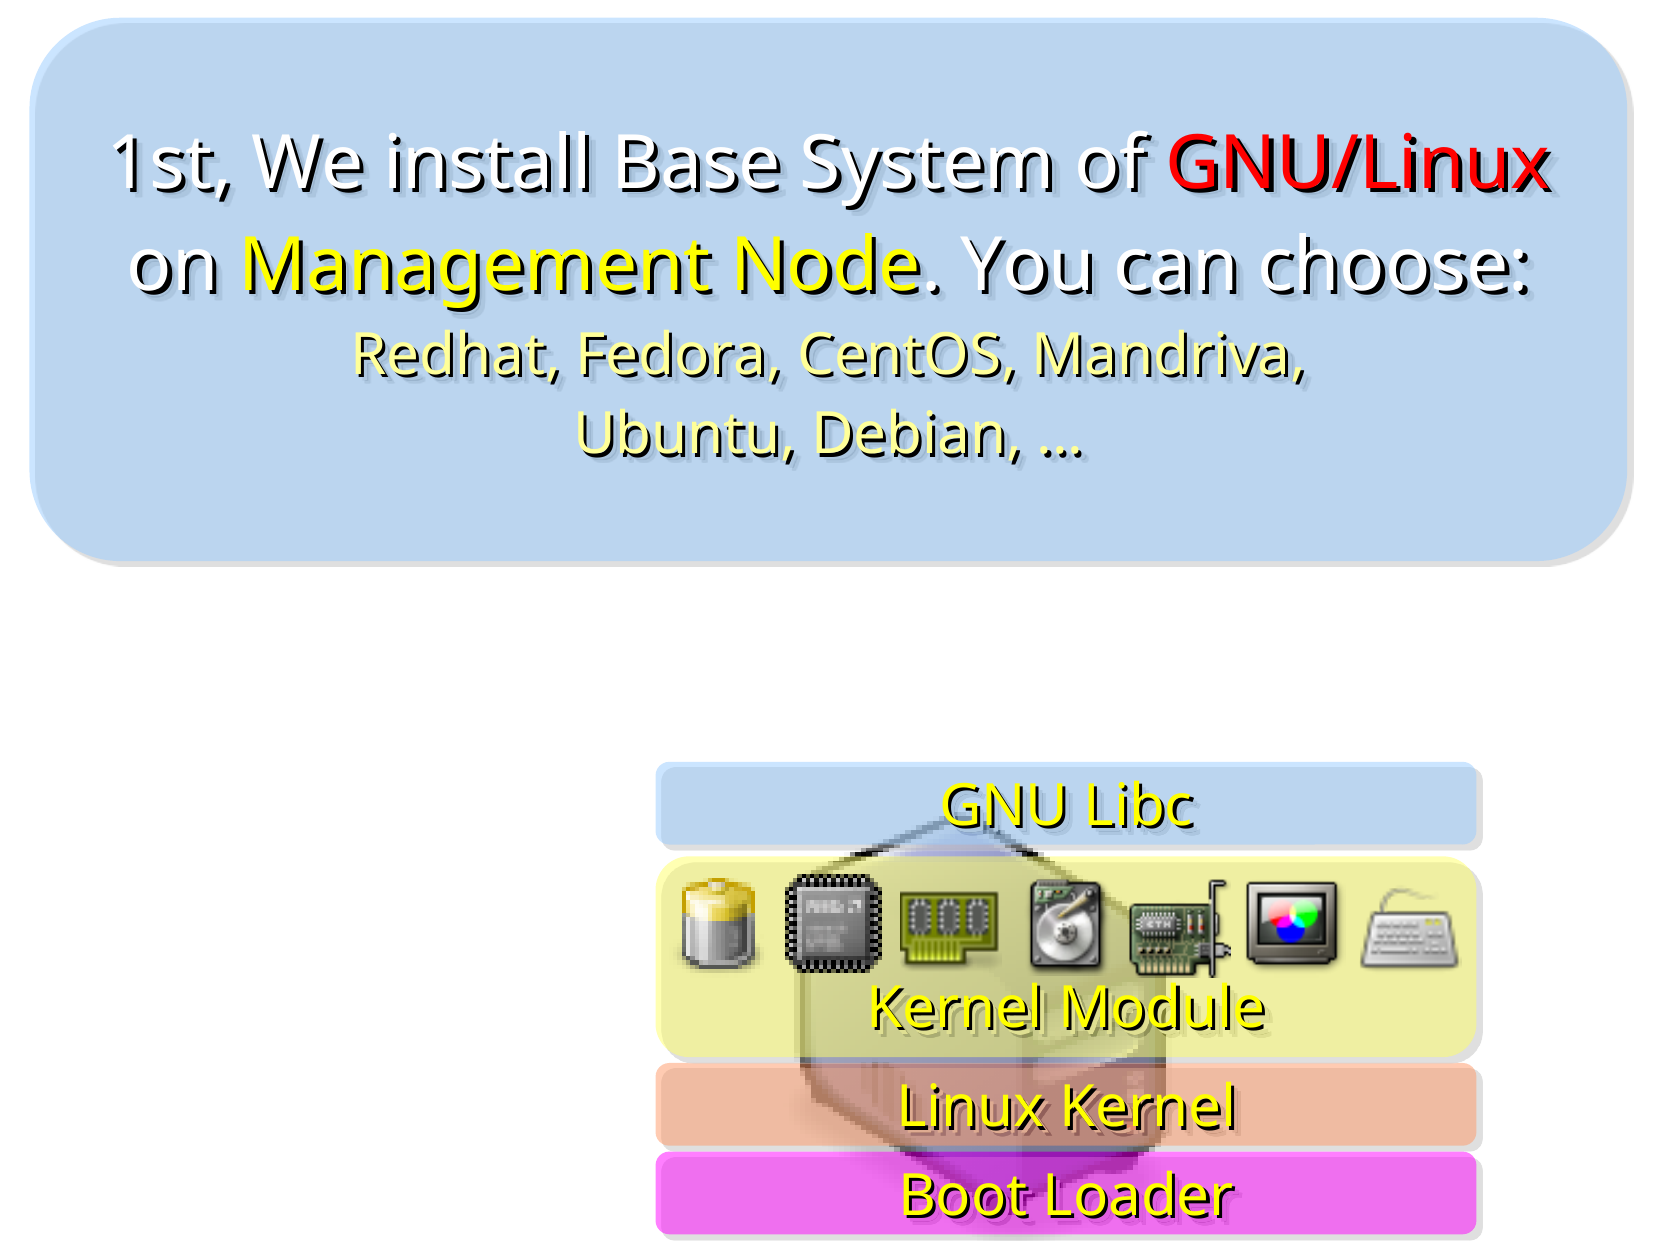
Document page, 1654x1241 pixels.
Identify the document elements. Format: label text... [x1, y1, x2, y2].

picture [1359, 874, 1462, 978]
text_box Boot Loader [655, 1151, 1477, 1235]
text_box 1st, We install Base System of GNU/Linux on Management Node. You can choose: Redhat, Fedora, CentOS, Mandriva, Ubuntu, Debian, ... [29, 17, 1628, 562]
picture [1243, 874, 1346, 978]
picture [767, 1146, 1211, 1151]
picture [900, 874, 1002, 978]
text_box GNU Libc [655, 761, 1477, 845]
text_box Kernel Module [655, 856, 1477, 1058]
picture [1014, 876, 1116, 976]
picture [767, 1058, 1211, 1062]
picture [669, 874, 773, 978]
picture [767, 1235, 1211, 1241]
text_box Linux Kernel [655, 1062, 1477, 1146]
picture [1128, 874, 1231, 978]
picture [767, 845, 1211, 856]
picture [785, 874, 887, 978]
